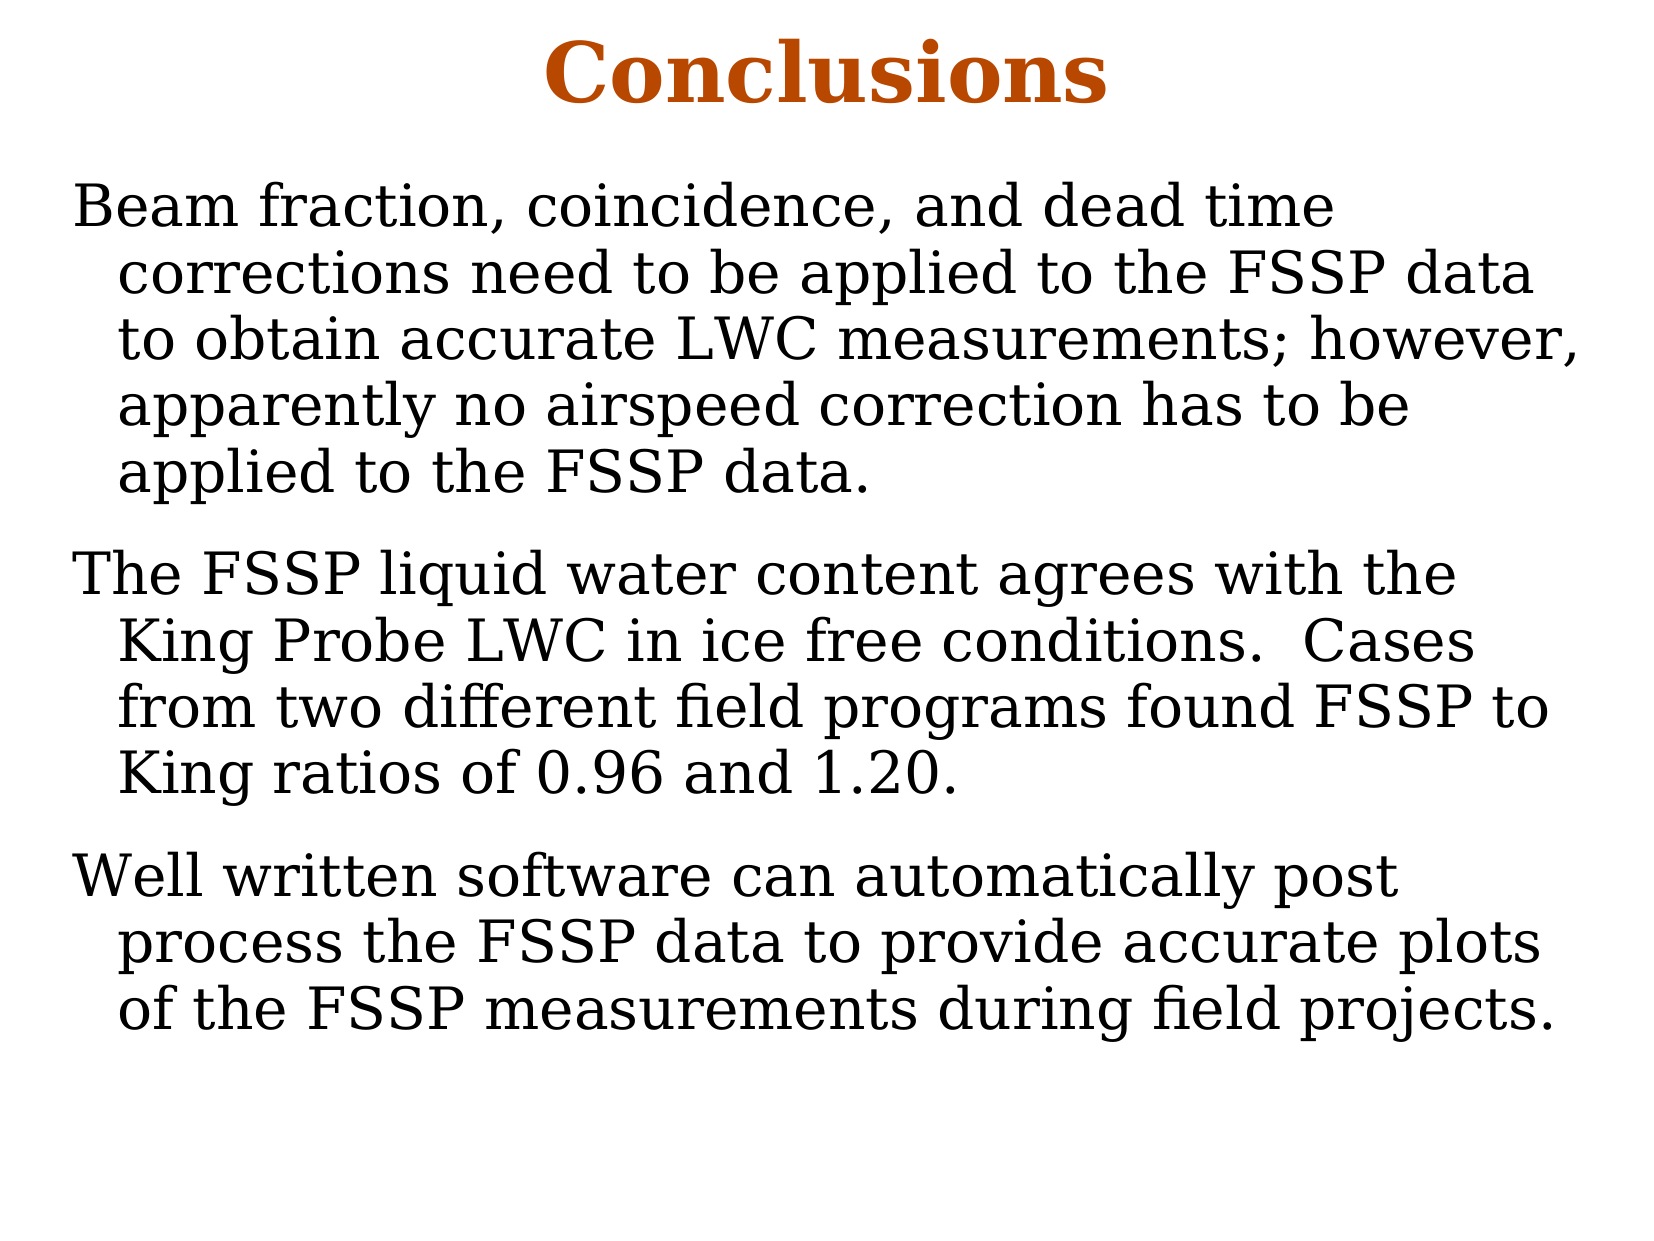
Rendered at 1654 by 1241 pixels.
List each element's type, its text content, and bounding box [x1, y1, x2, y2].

text_box Beam fraction, coincidence, and dead time corrections need to be applied to the FSSP data to obtain accurate LWC measurements; however, apparently no airspeed correction has to be applied to the FSSP data. The FSSP liquid water content agrees with the King Probe LWC in ice free conditions. Cases from two different field programs found FSSP to King ratios of 0.96 and 1.20. Well written software can automatically post process the FSSP data to provide accurate plots of the FSSP measurements during field projects. [37, 173, 1613, 1043]
text_box Conclusions [0, 25, 1654, 123]
